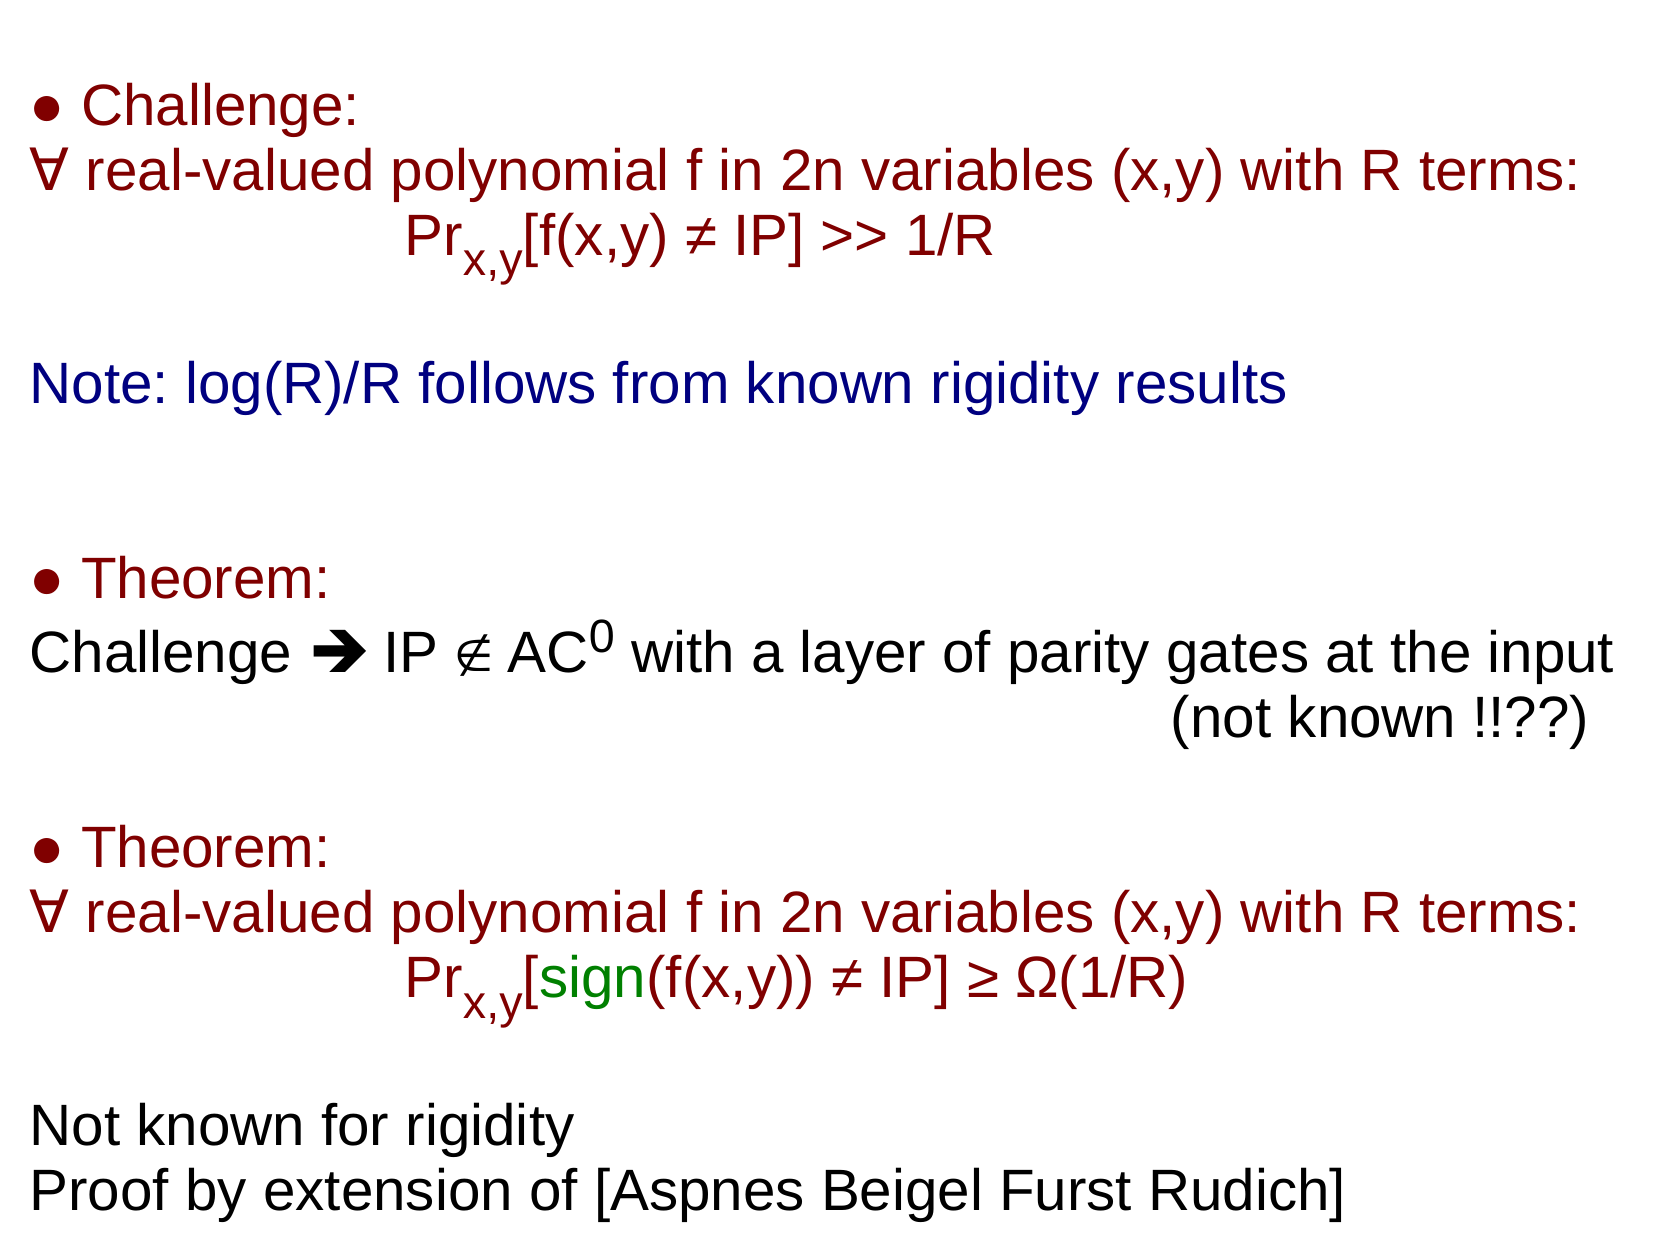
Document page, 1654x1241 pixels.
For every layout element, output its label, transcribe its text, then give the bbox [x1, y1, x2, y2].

text_box ● Challenge: ∀ real-valued polynomial f in 2n variables (x,y) with R terms: Prx,y[f(x,y) ≠ IP] >> 1/R Note: log(R)/R follows from known rigidity results ● Theorem: Challenge  IP ∉ AC0 with a layer of parity gates at the input (not known !!??) ● Theorem: ∀ real-valued polynomial f in 2n variables (x,y) with R terms: Prx,y[sign(f(x,y)) ≠ IP] ≥ Ω(1/R) Not known for rigidity Proof by extension of [Aspnes Beigel Furst Rudich] [15, 0, 1636, 1241]
